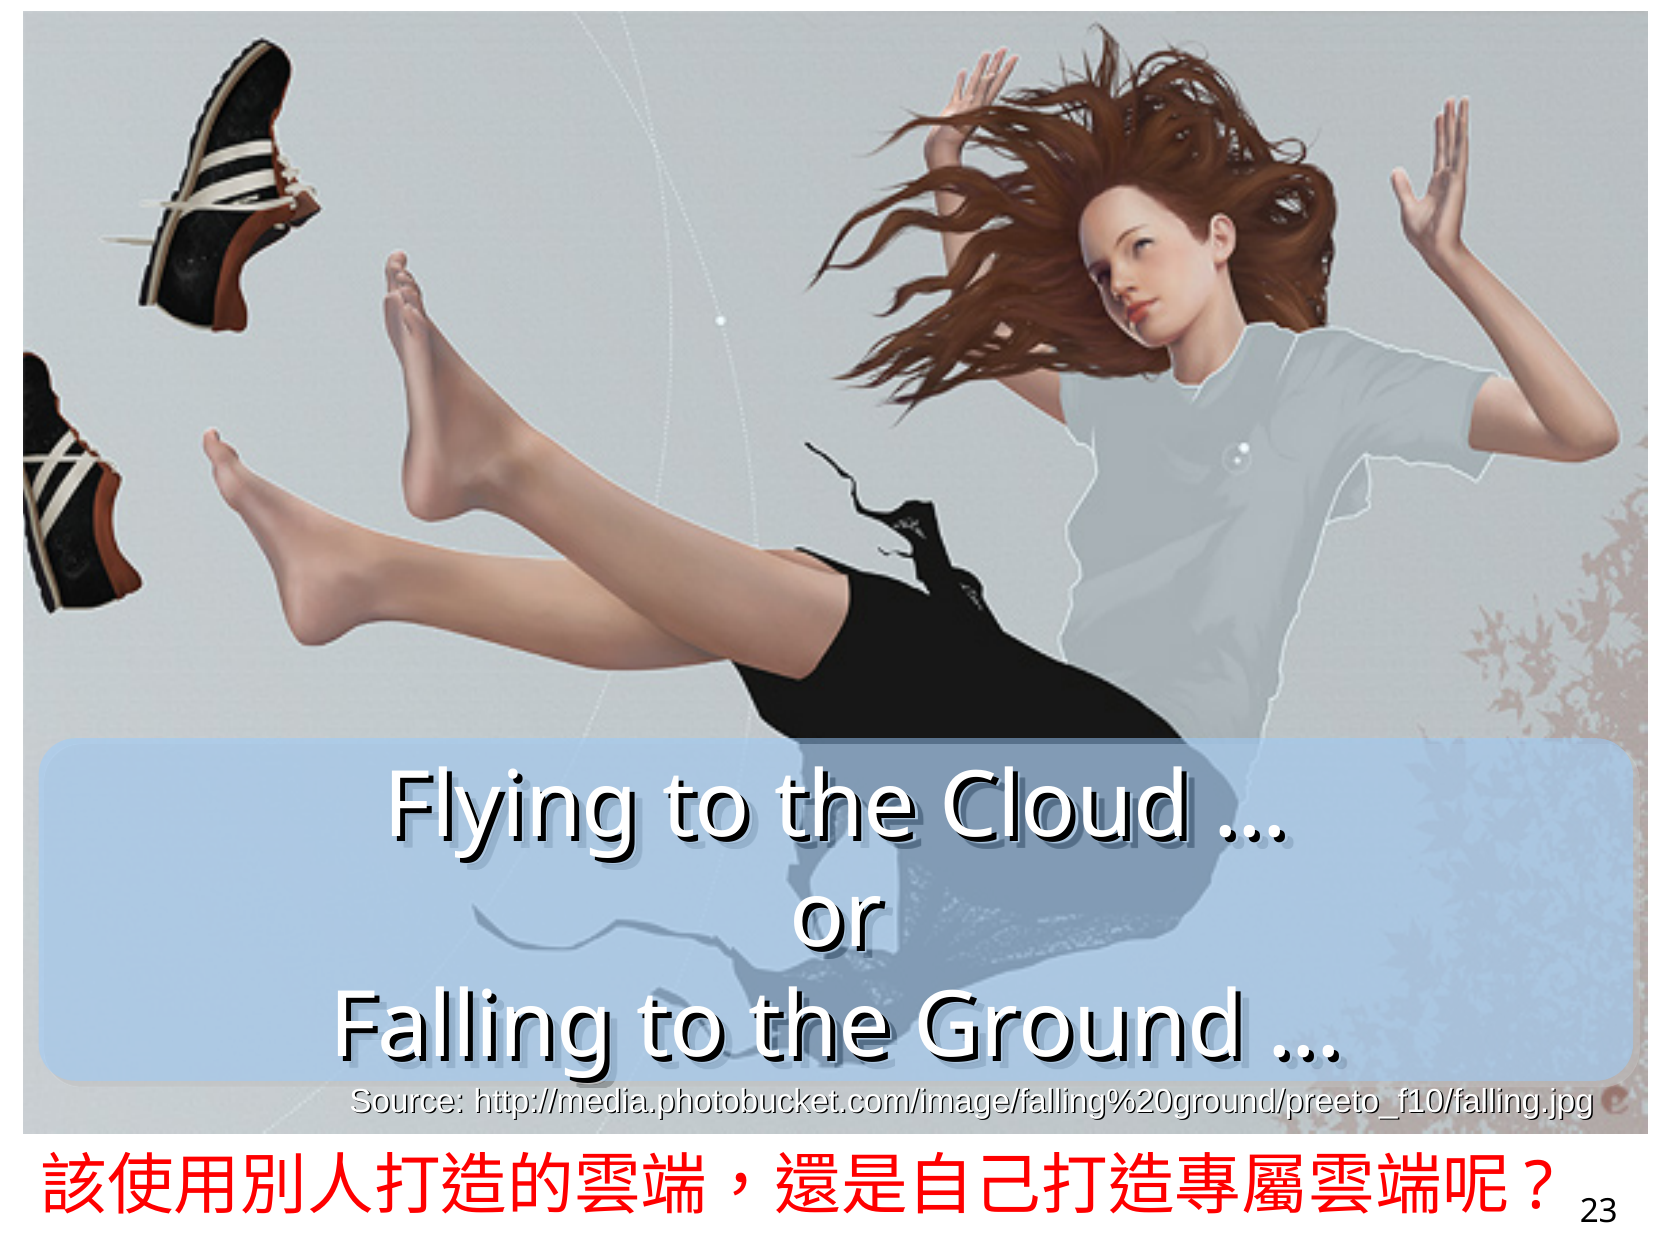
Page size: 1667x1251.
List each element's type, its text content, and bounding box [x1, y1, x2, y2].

text_box 該使用別人打造的雲端，還是自己打造專屬雲端呢? [0, 1134, 1595, 1251]
text_box Source: http://media.photobucket.com/image/falling%20ground/preeto_f10/falling.jpg [307, 1071, 1638, 1132]
picture [23, 11, 1648, 1134]
text_box Flying to the Cloud ... or Falling to the Ground ... [38, 738, 1634, 1081]
